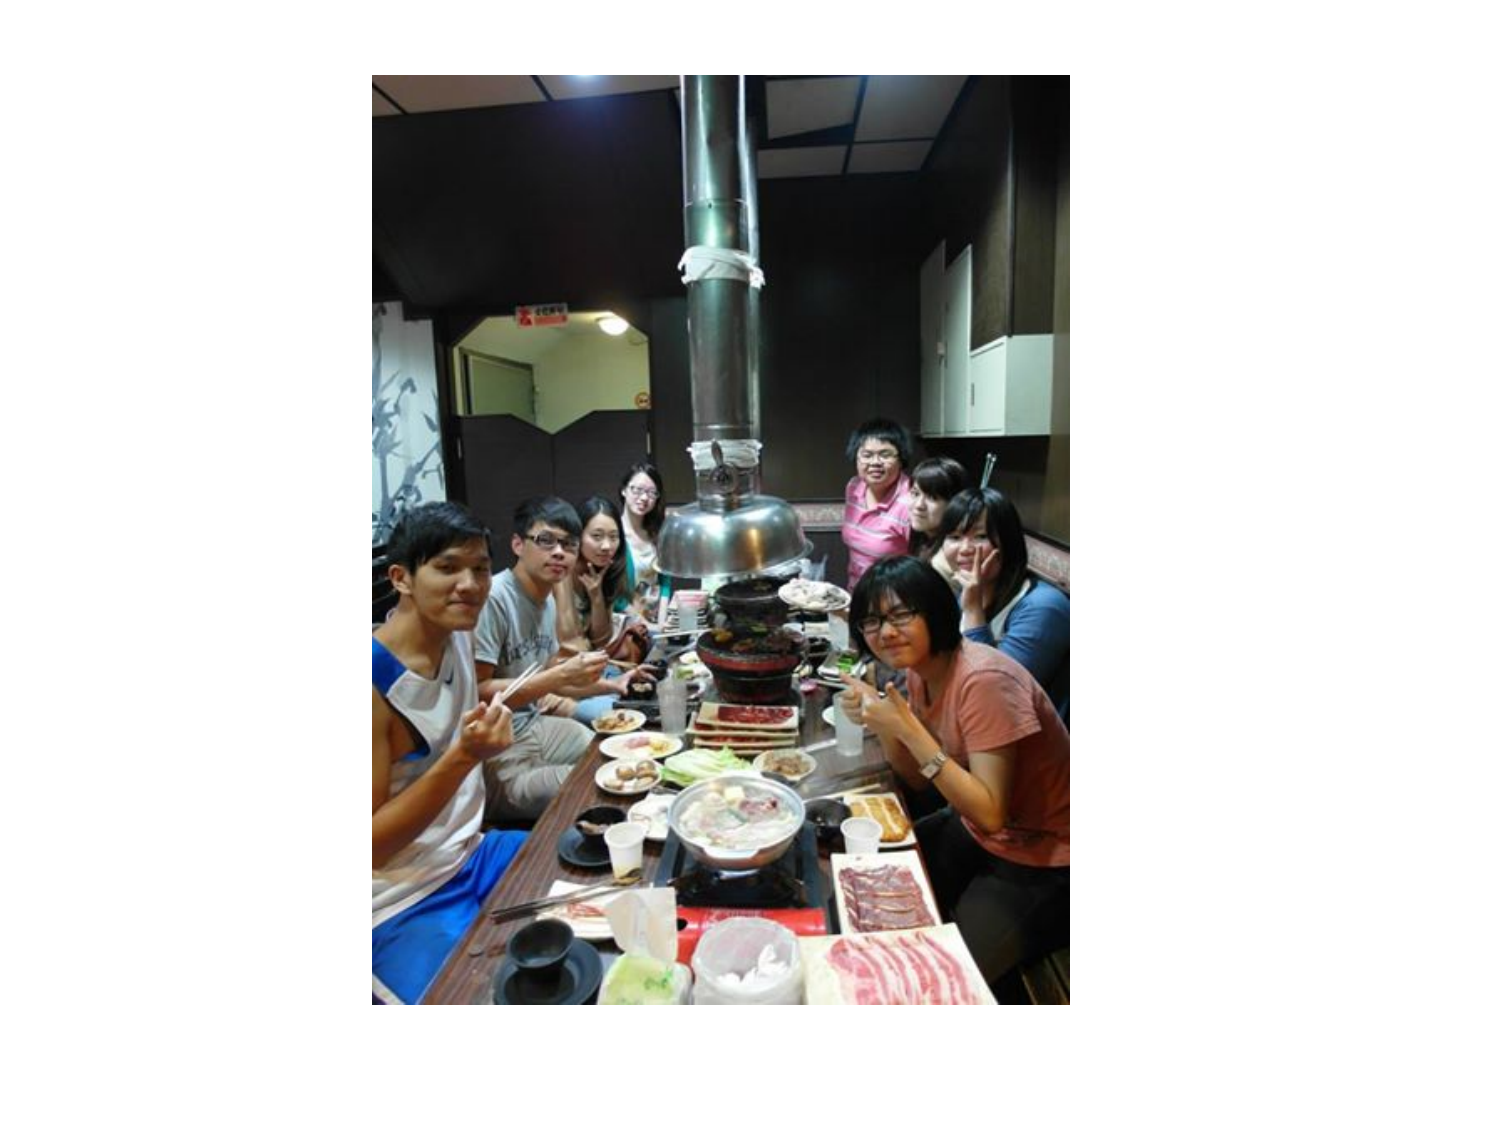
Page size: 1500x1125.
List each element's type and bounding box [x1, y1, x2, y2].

picture [372, 75, 1070, 1005]
